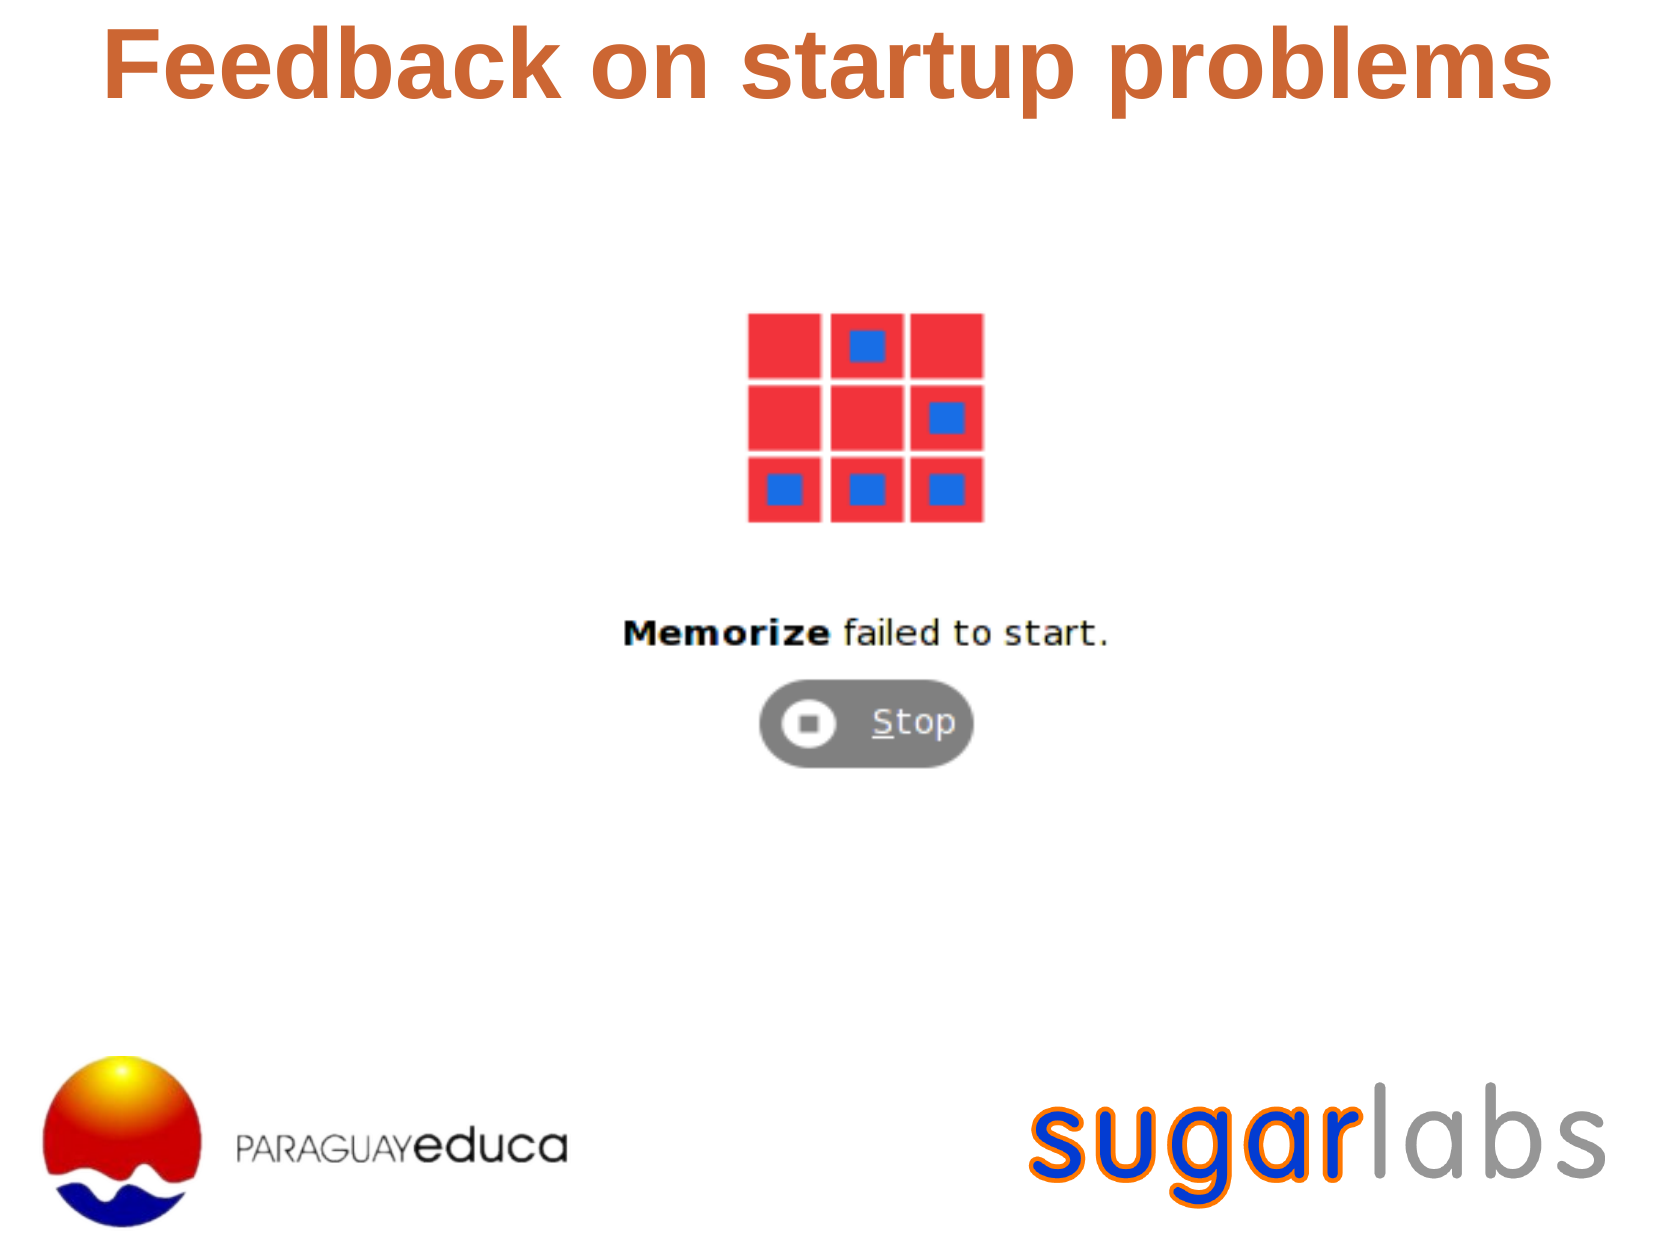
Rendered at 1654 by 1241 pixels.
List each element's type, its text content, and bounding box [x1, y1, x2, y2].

title Feedback on startup problems [84, 0, 1573, 136]
picture [33, 1056, 579, 1236]
picture [354, 177, 1359, 975]
picture [978, 1031, 1654, 1241]
